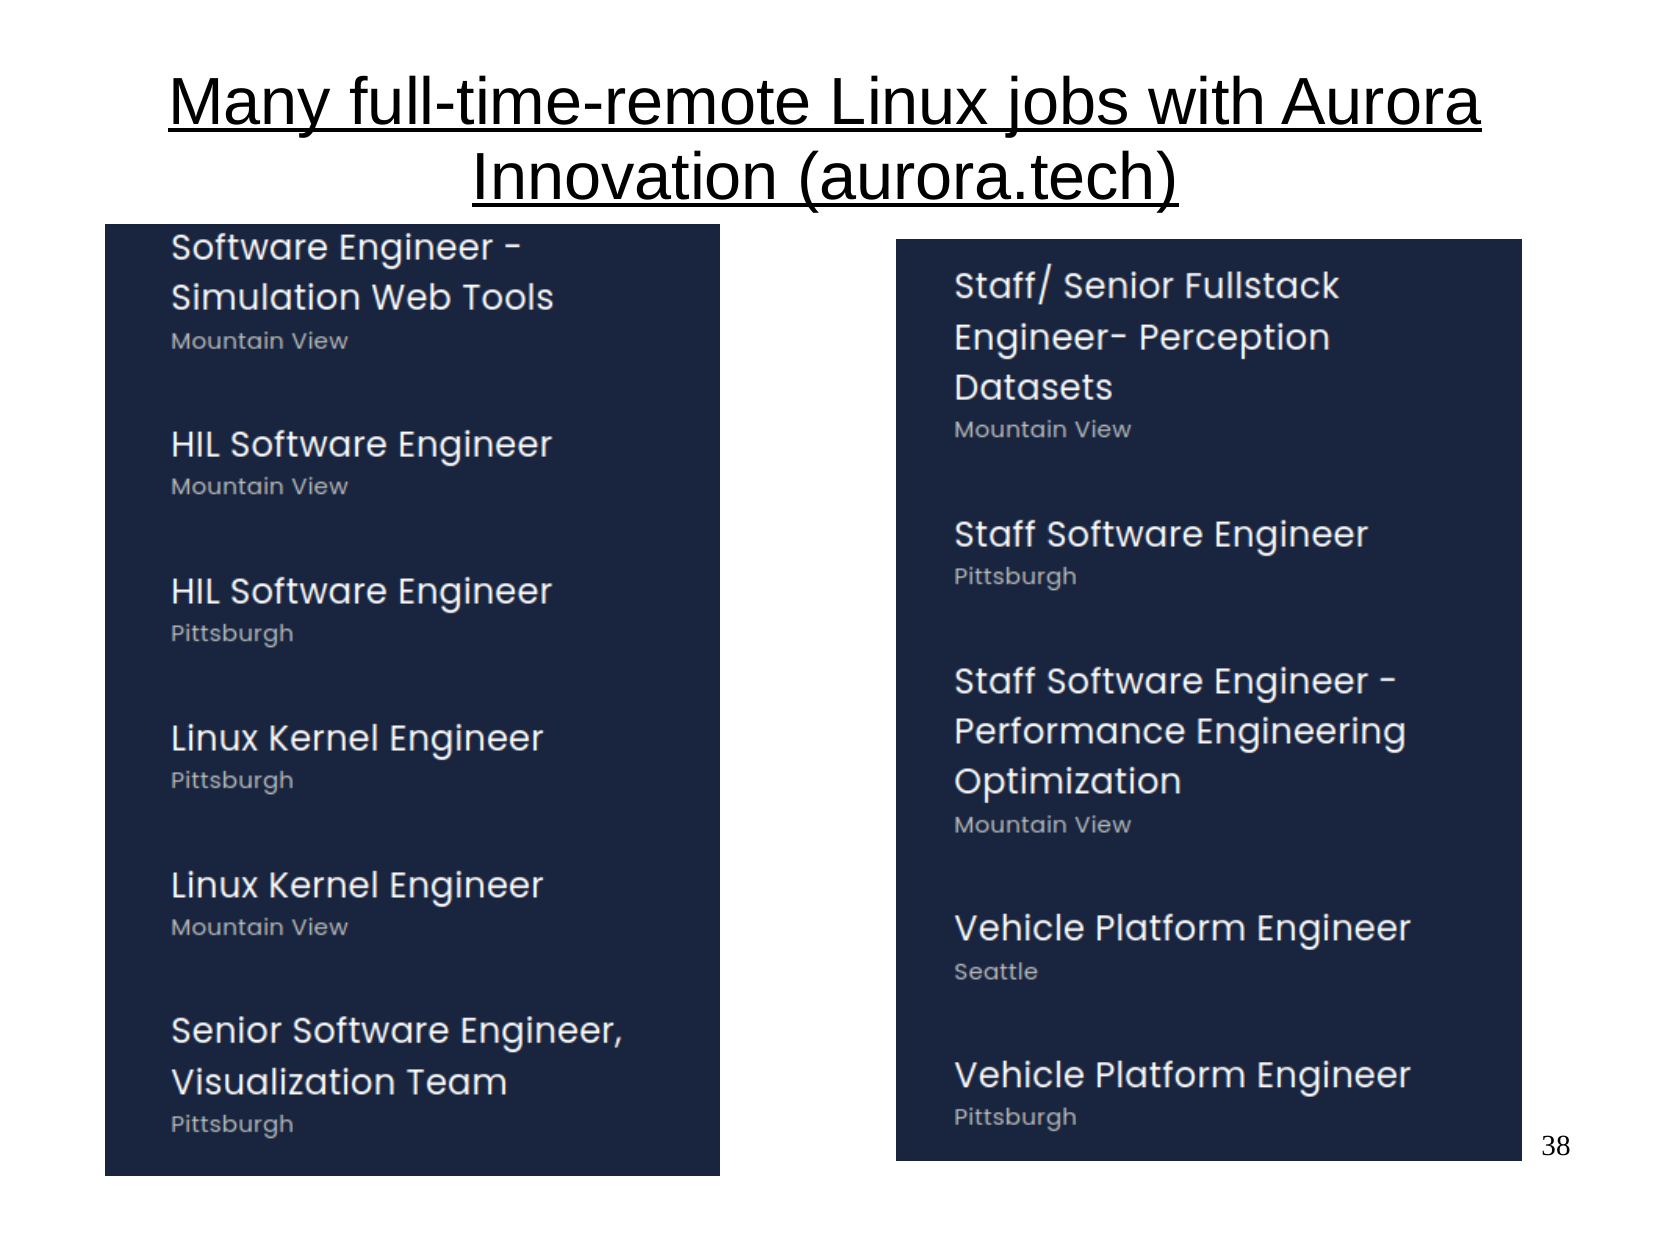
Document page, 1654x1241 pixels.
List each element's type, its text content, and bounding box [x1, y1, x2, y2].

title Many full-time-remote Linux jobs with Aurora Innovation (aurora.tech) [81, 35, 1570, 243]
picture [105, 224, 720, 1176]
picture [896, 239, 1522, 1161]
